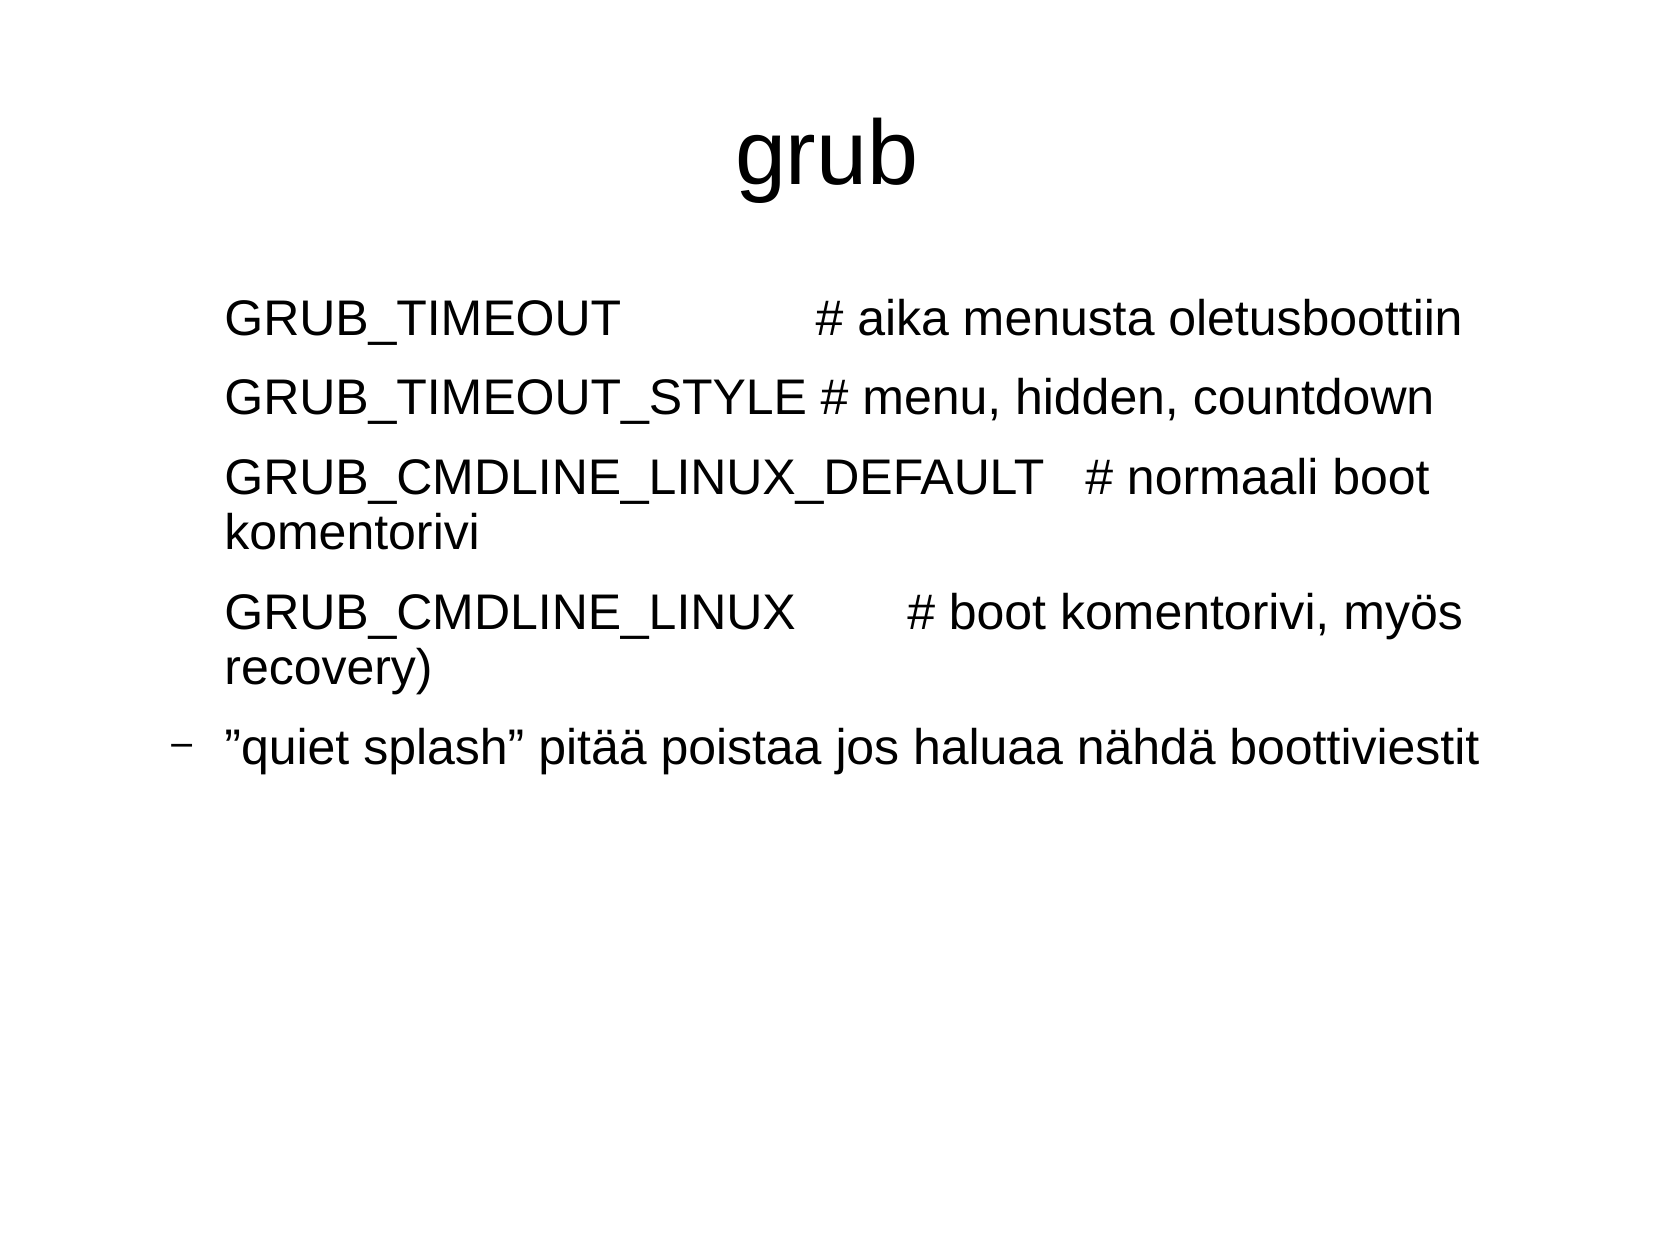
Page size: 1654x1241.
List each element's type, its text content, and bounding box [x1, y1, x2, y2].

title grub [82, 49, 1571, 257]
list GRUB_TIMEOUT # aika menusta oletusboottiin GRUB_TIMEOUT_STYLE # menu, hidden, countdown GRUB_CMDLINE_LINUX_DEFAULT # normaali boot komentorivi GRUB_CMDLINE_LINUX # boot komentorivi, myös recovery) ”quiet splash” pitää poistaa jos haluaa nähdä boottiviestit [82, 290, 1571, 1010]
